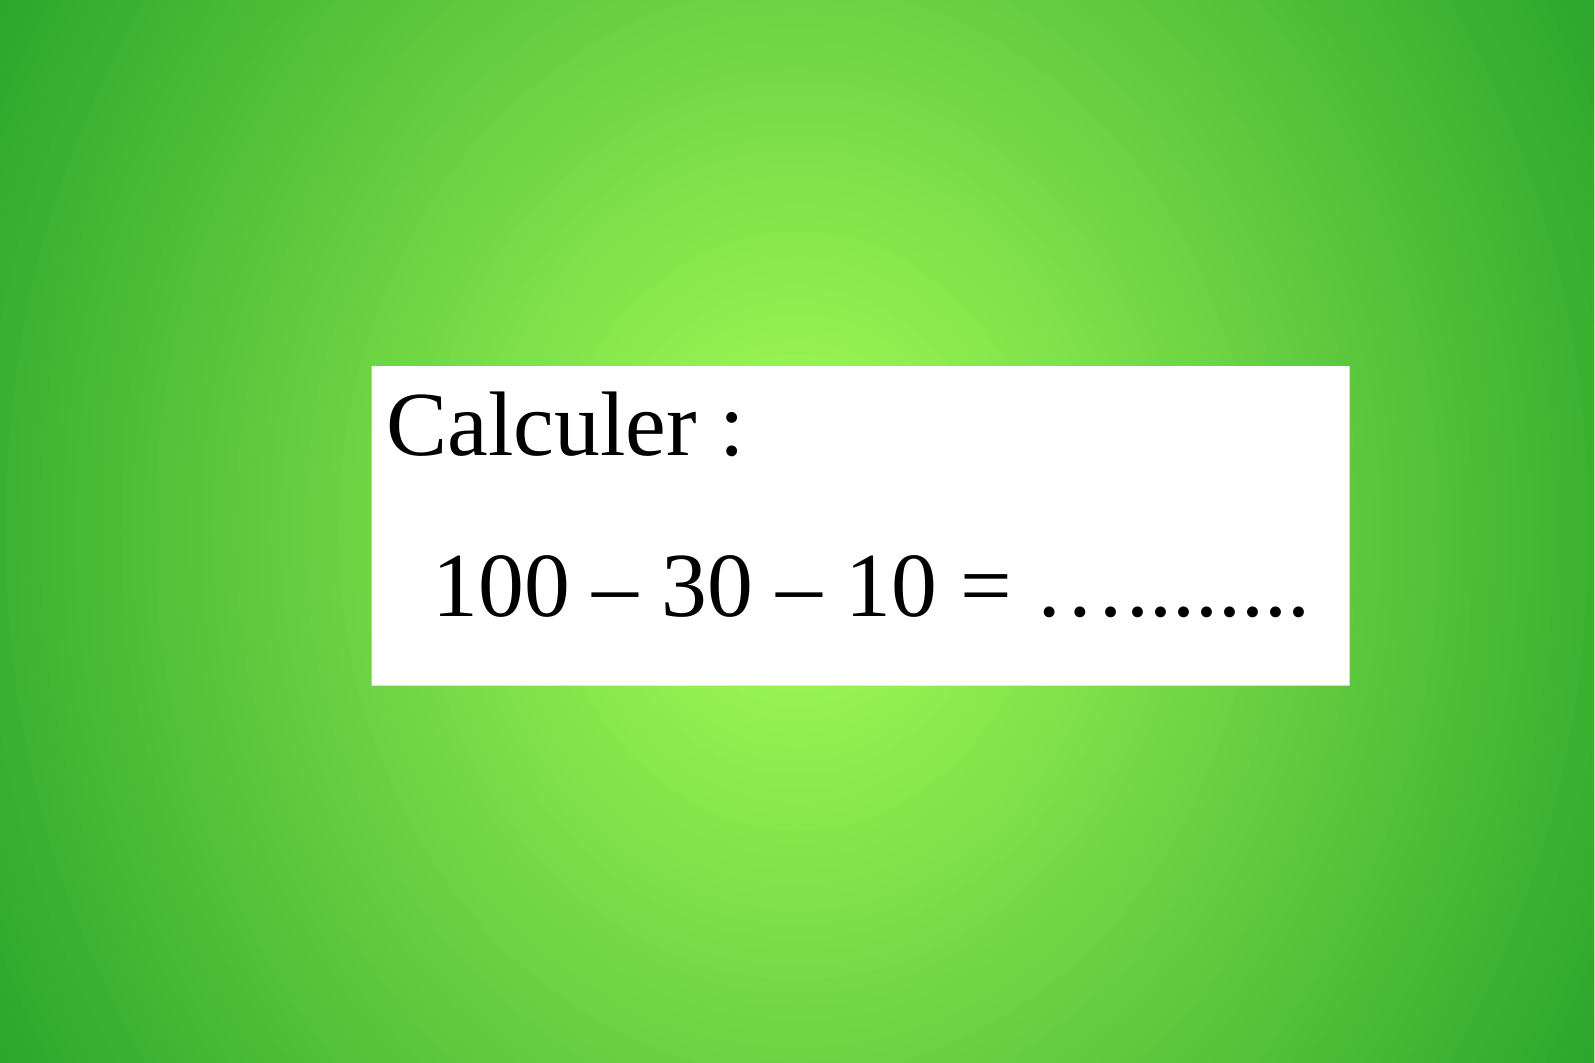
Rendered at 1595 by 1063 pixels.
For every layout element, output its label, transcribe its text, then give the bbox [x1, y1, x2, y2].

text_box Calculer : 100 – 30 – 10 = …........ [371, 366, 1350, 686]
picture [0, 0, 1595, 1063]
